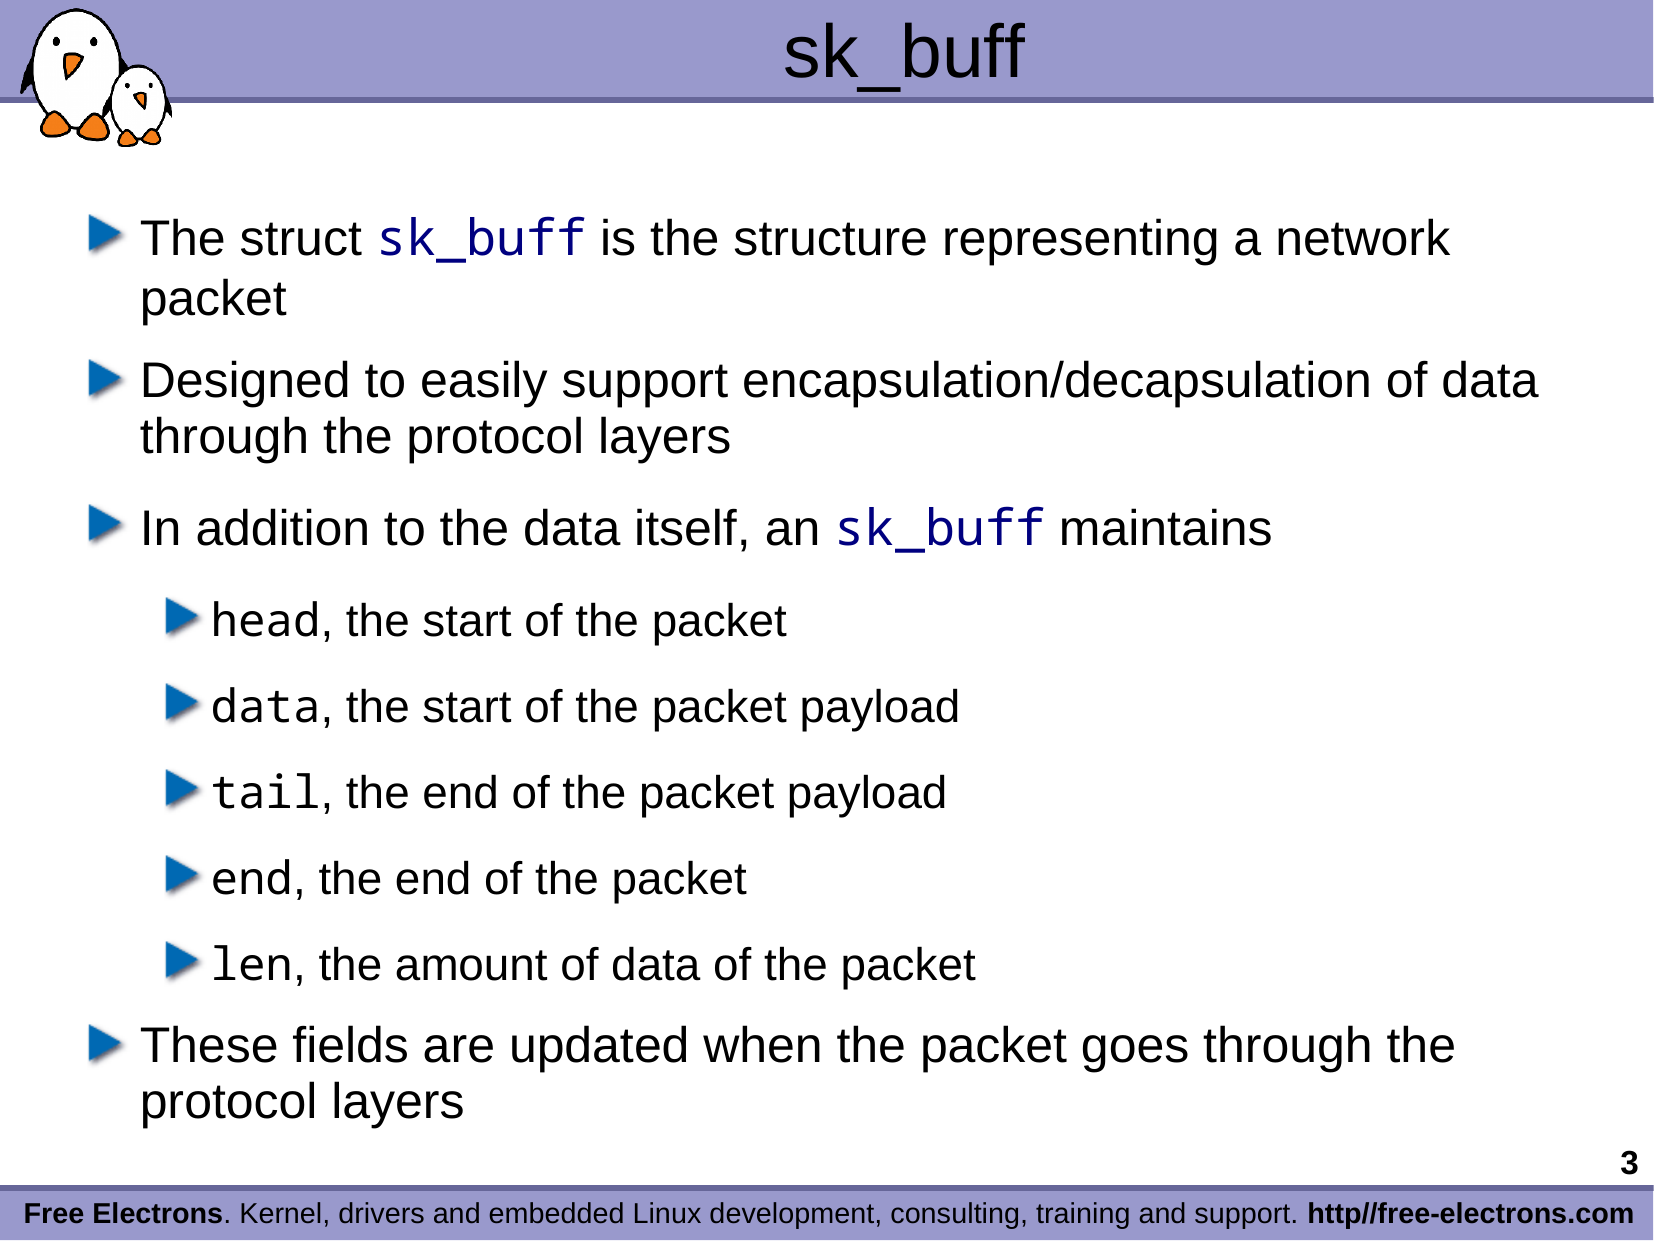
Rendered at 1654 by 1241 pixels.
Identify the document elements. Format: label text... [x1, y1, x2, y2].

picture [20, 8, 172, 147]
list The struct sk_buff is the structure representing a network packet Designed to easily support encapsulation/decapsulation of data through the protocol layers In addition to the data itself, an sk_buff maintains head, the start of the packet data, the start of the packet payload tail, the end of the packet payload end, the end of the packet len, the amount of data of the packet These fields are updated when the packet goes through the protocol layers [68, 201, 1592, 1125]
title sk_buff [178, 4, 1631, 98]
